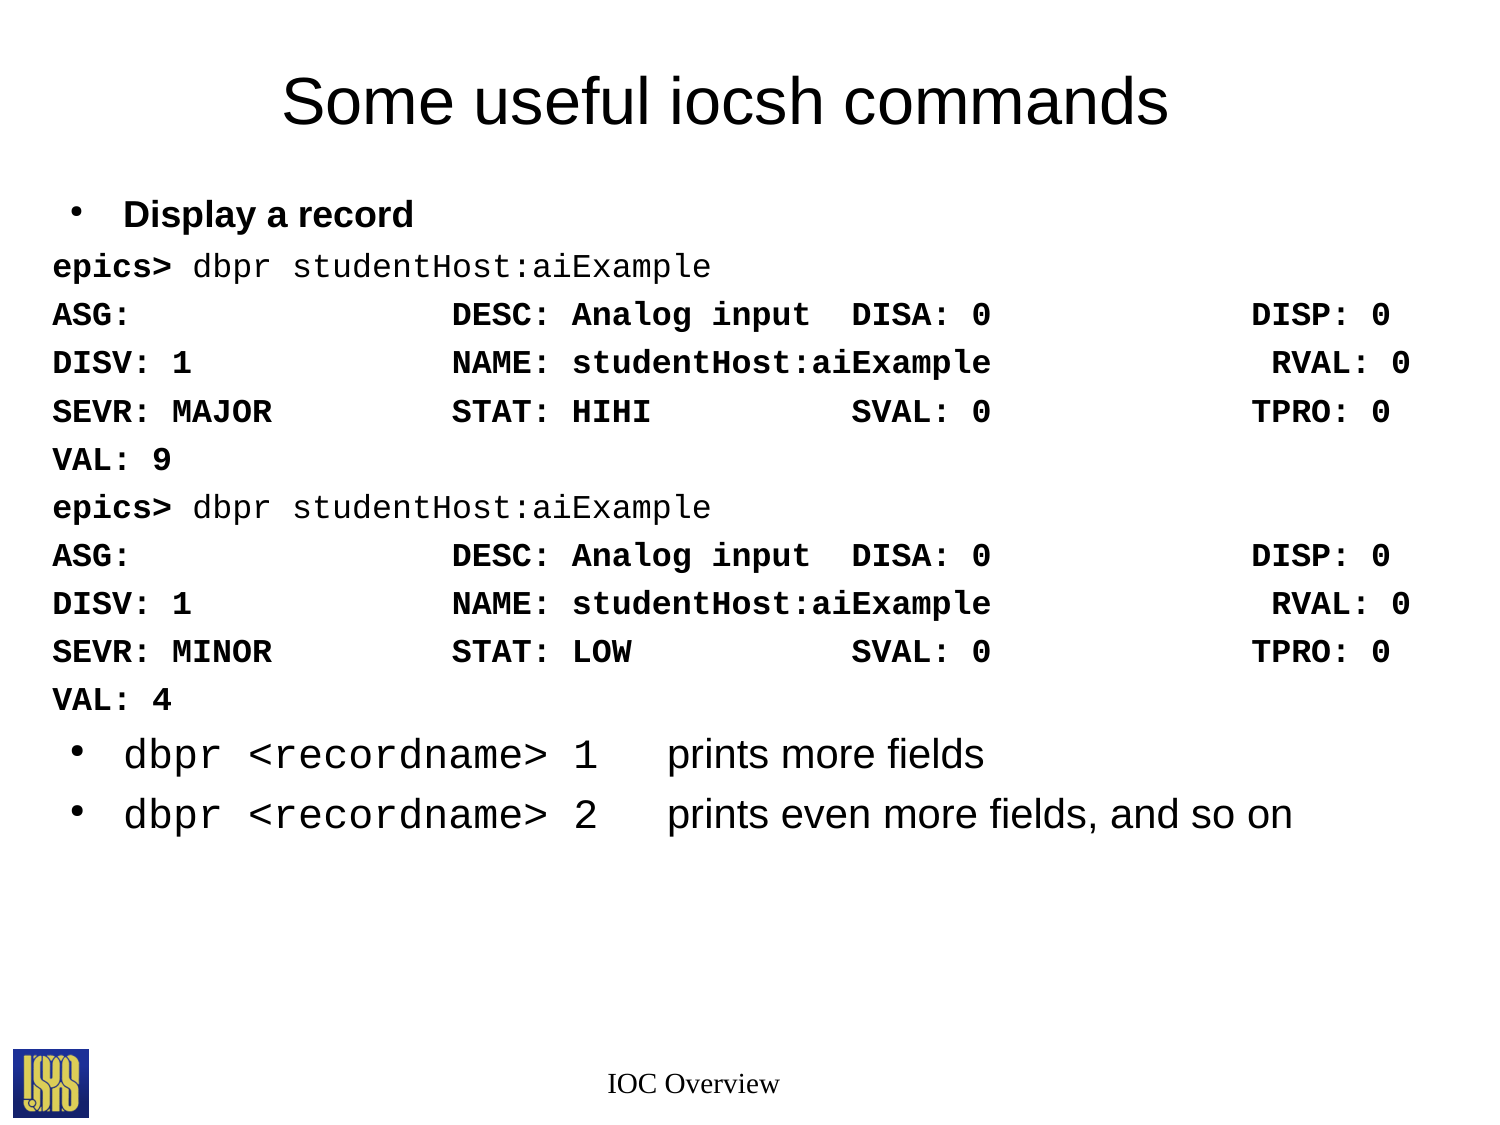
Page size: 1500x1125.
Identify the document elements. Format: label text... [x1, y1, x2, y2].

title Some useful iocsh commands [55, 57, 1361, 146]
picture [13, 1049, 89, 1118]
list Display a record epics> dbpr studentHost:aiExample ASG: DESC: Analog input DISA: 0 DISP: 0 DISV: 1 NAME: studentHost:aiExample RVAL: 0 SEVR: MAJOR STAT: HIHI SVAL: 0 TPRO: 0 VAL: 9 epics> dbpr studentHost:aiExample ASG: DESC: Analog input DISA: 0 DISP: 0 DISV: 1 NAME: studentHost:aiExample RVAL: 0 SEVR: MINOR STAT: LOW SVAL: 0 TPRO: 0 VAL: 4 dbpr <recordname> 1 prints more fields dbpr <recordname> 2 prints even more fields, and so on [37, 187, 1455, 862]
